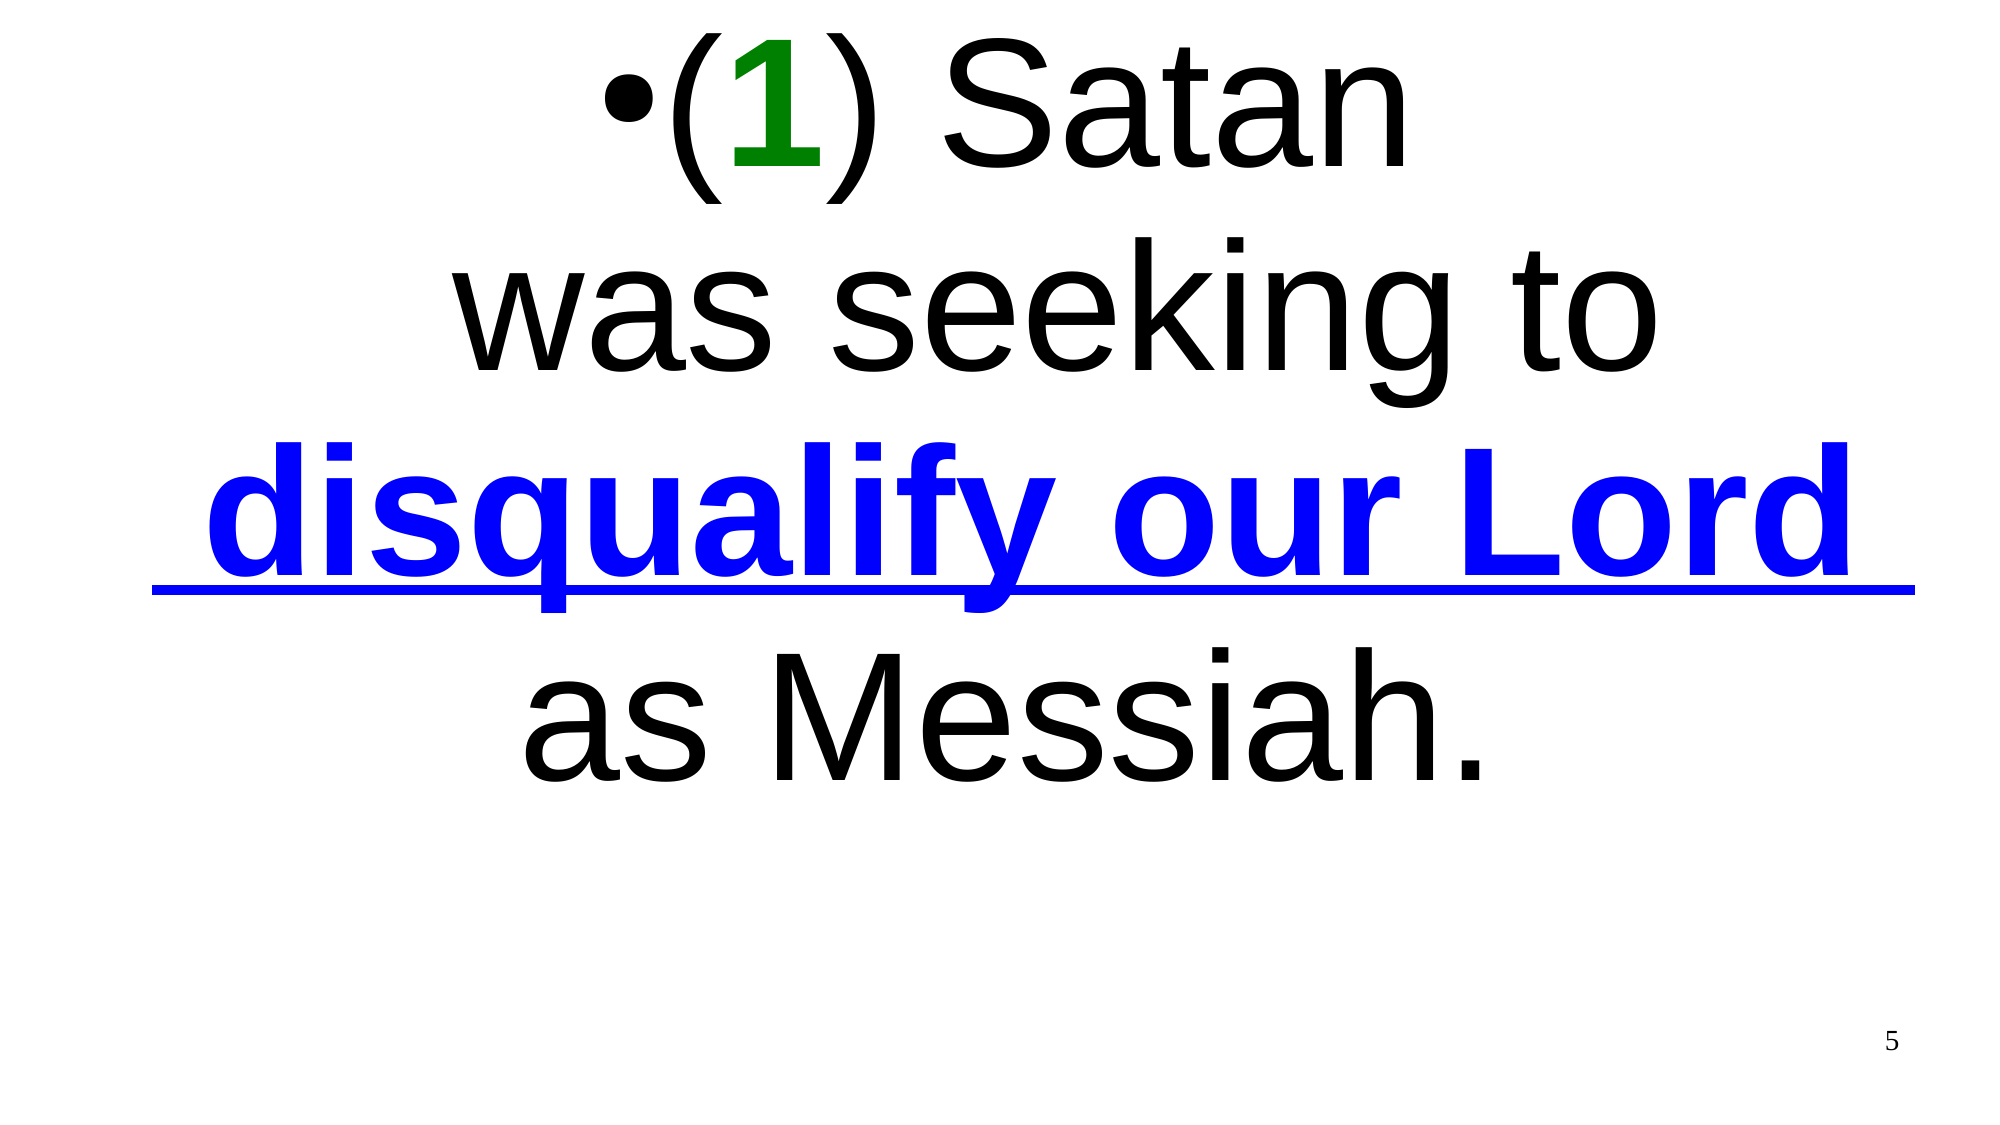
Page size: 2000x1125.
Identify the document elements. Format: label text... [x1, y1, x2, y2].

list (1) Satan was seeking to disqualify our Lord as Messiah. [0, 0, 1996, 1123]
